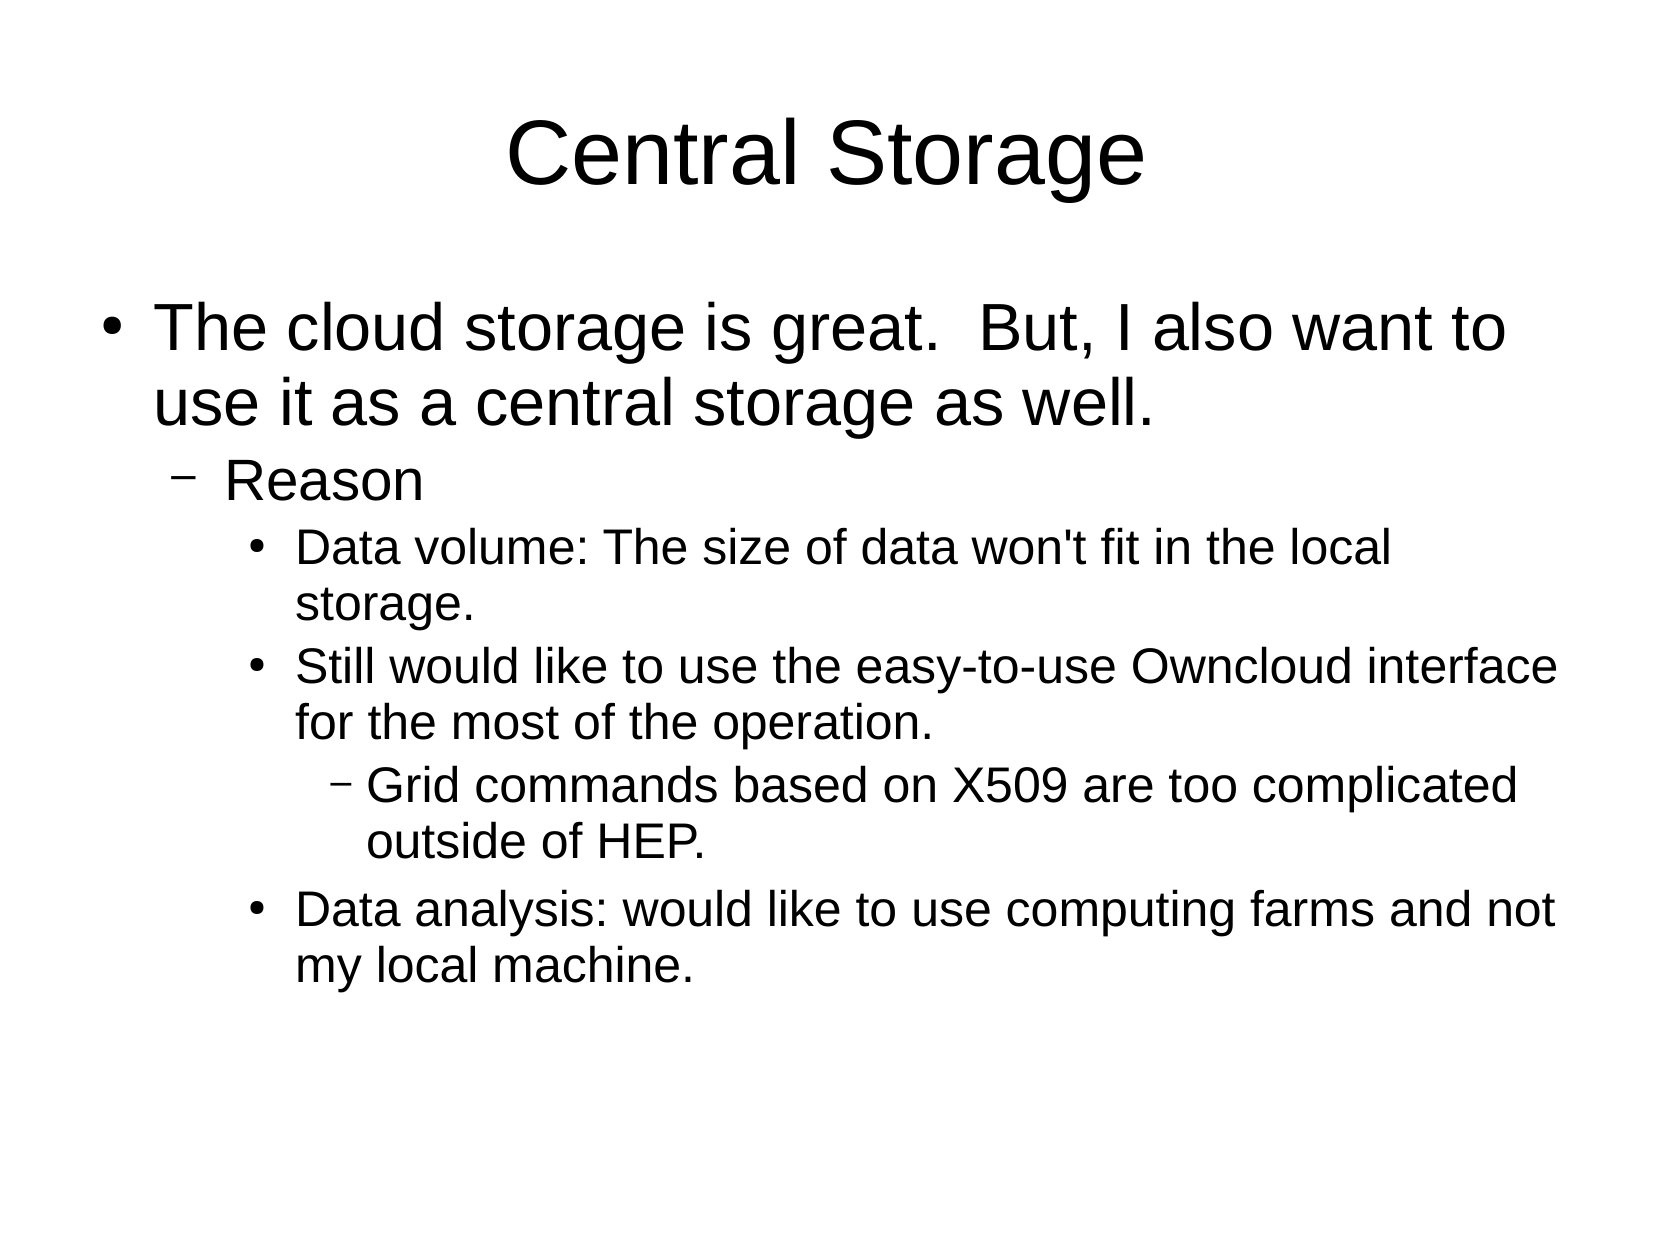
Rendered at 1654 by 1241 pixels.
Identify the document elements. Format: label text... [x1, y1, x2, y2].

title Central Storage [82, 49, 1571, 257]
list The cloud storage is great. But, I also want to use it as a central storage as well. Reason Data volume: The size of data won't fit in the local storage. Still would like to use the easy-to-use Owncloud interface for the most of the operation. Grid commands based on X509 are too complicated outside of HEP. Data analysis: would like to use computing farms and not my local machine. [82, 290, 1571, 1109]
